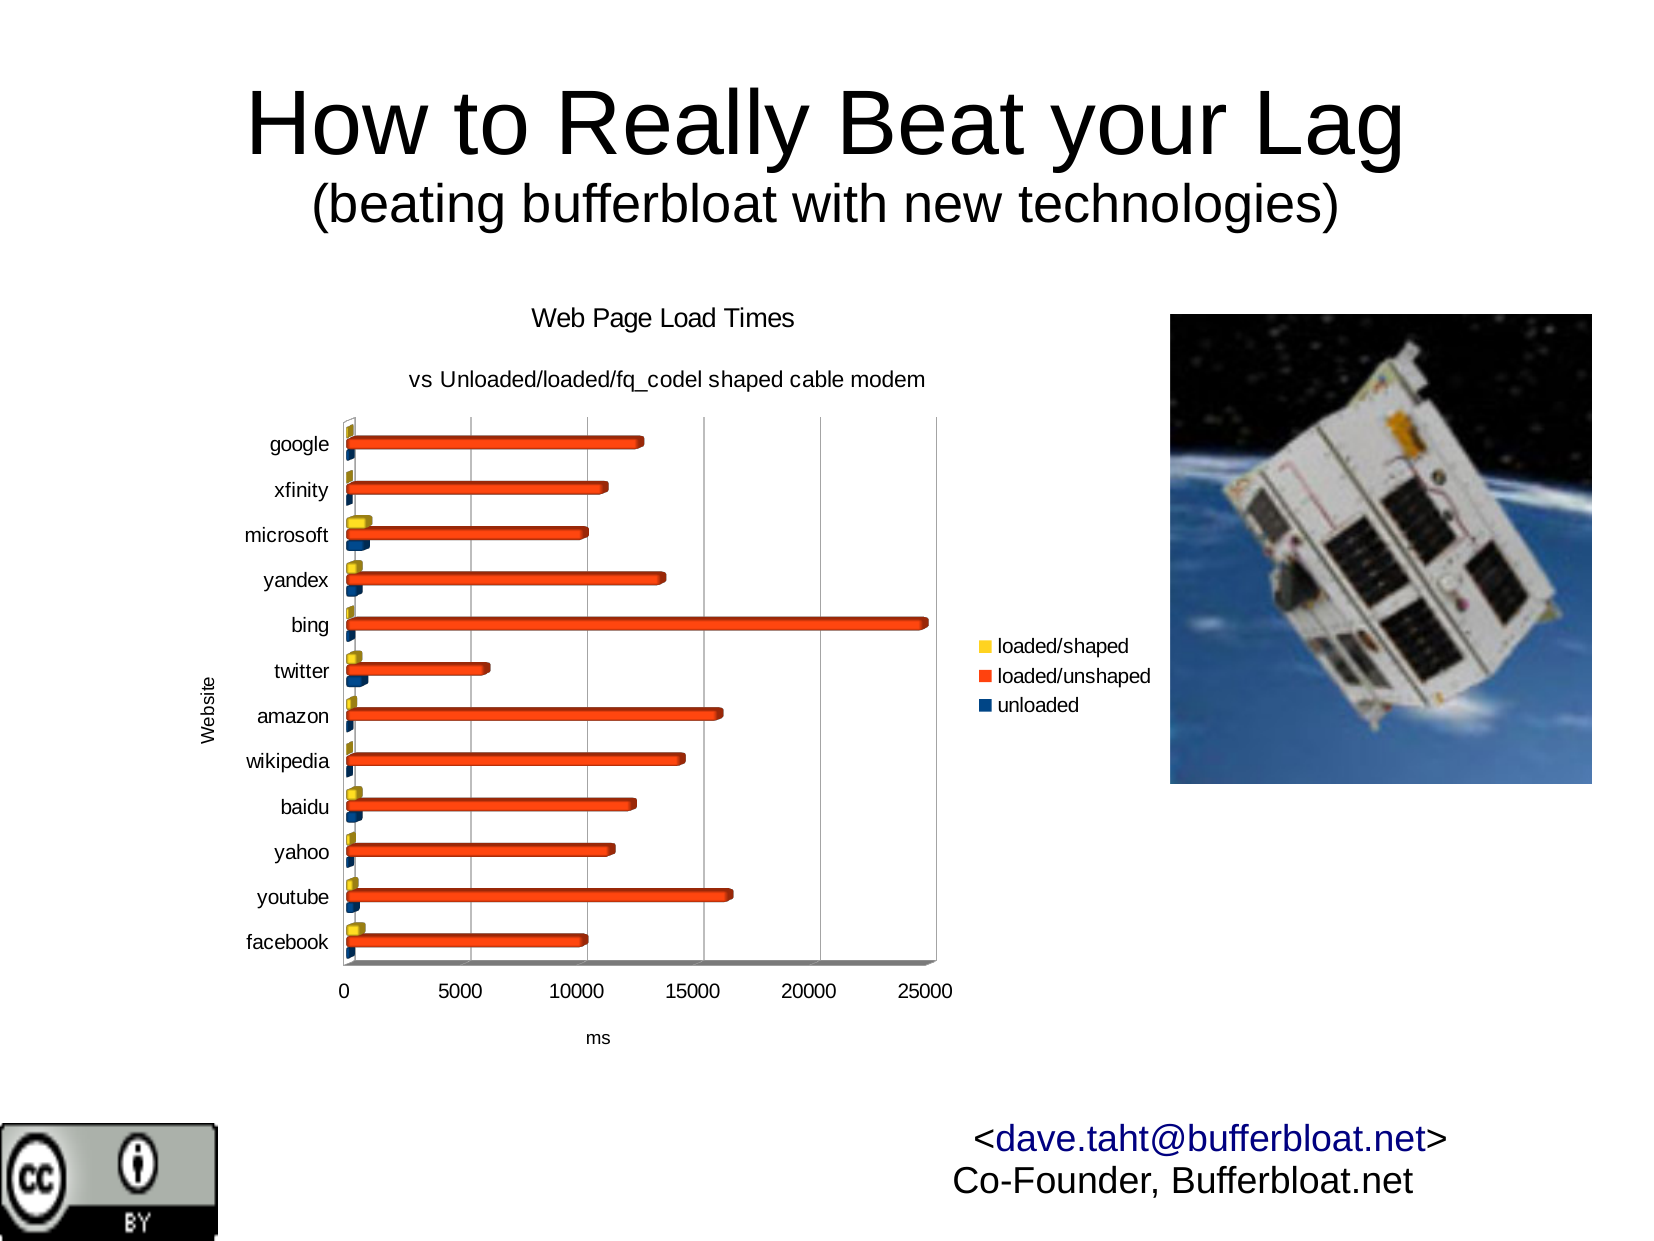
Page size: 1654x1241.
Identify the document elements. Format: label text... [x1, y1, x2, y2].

title How to Really Beat your Lag (beating bufferbloat with new technologies) [82, 49, 1571, 257]
picture [1171, 314, 1592, 784]
picture [0, 1123, 218, 1241]
text_box Dave Taht <dave.taht@bufferbloat.net> Co-Founder, Bufferbloat.net [937, 1110, 1621, 1241]
chart [164, 272, 1171, 1081]
